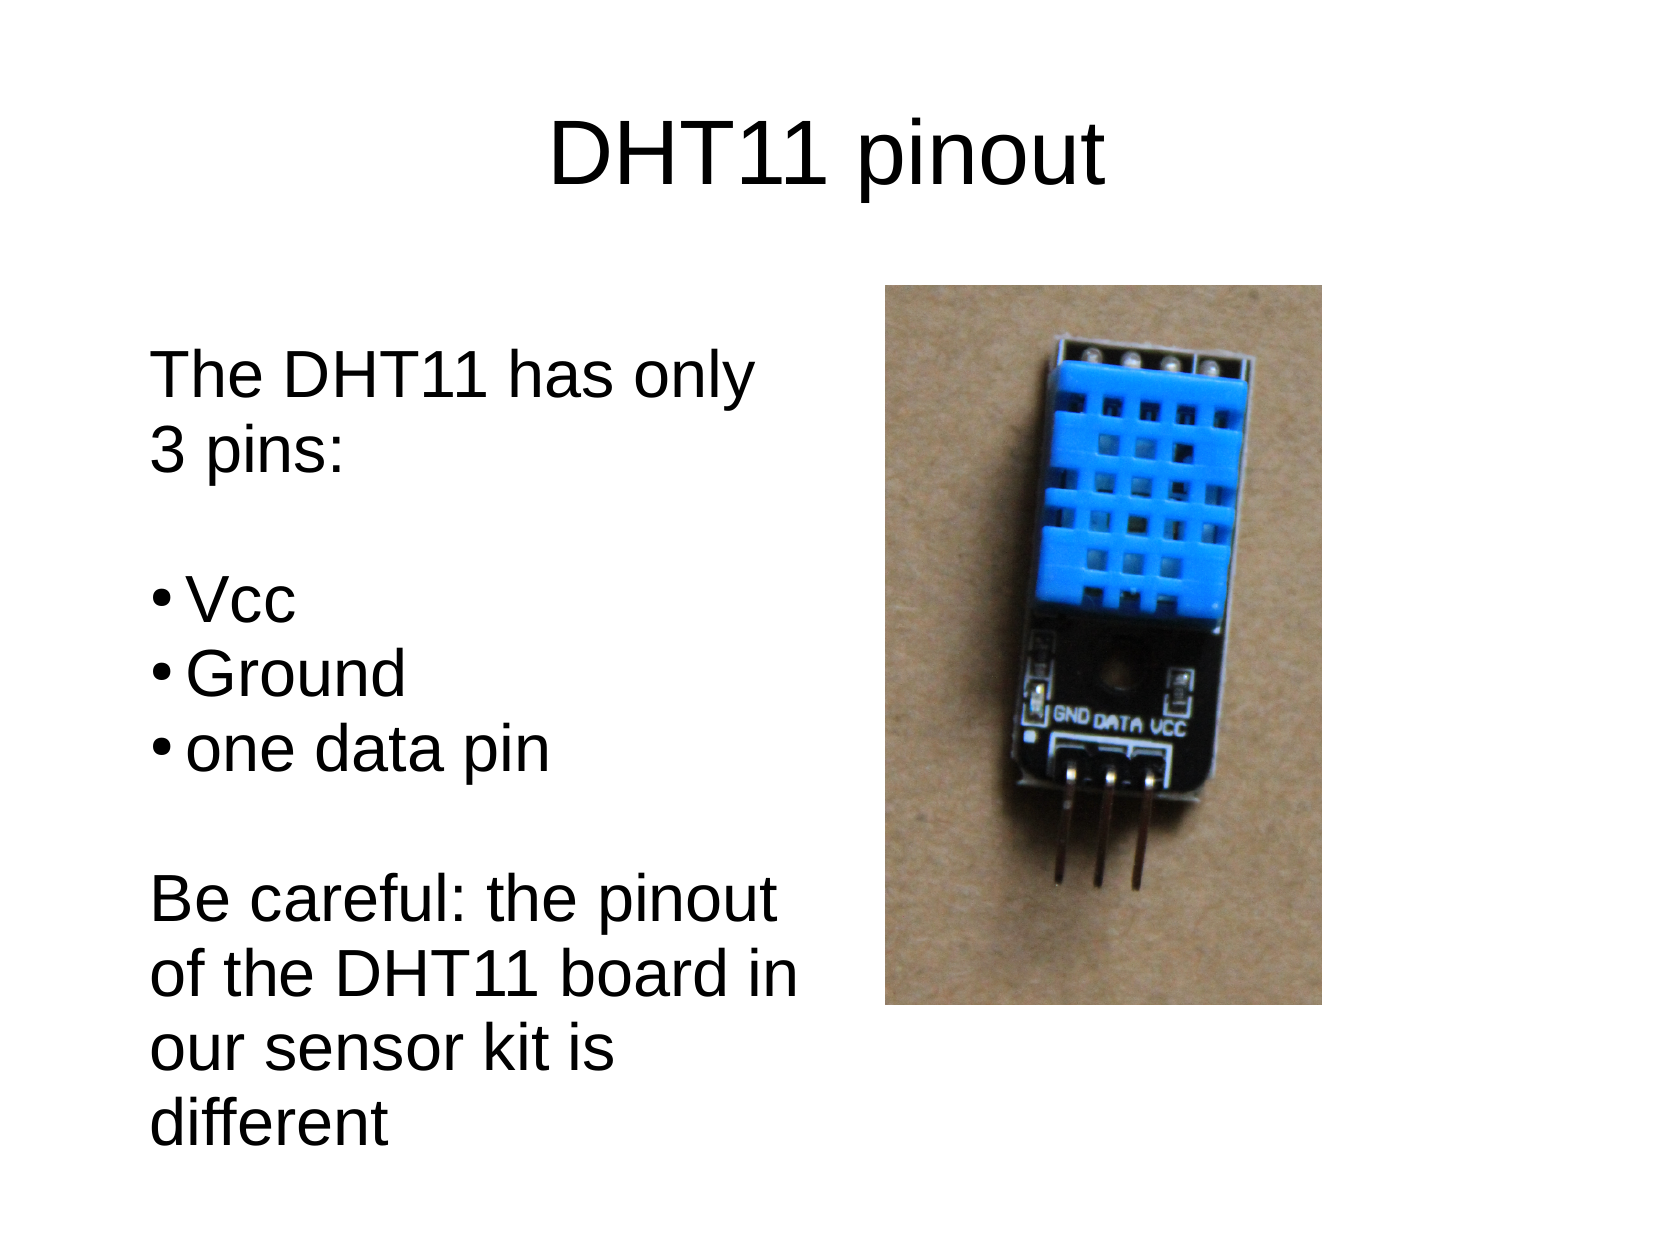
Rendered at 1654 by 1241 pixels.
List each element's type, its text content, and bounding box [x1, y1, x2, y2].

picture [885, 285, 1322, 1006]
text_box The DHT11 has only 3 pins: Vcc Ground one data pin Be careful: the pinout of the DHT11 board in our sensor kit is different [135, 330, 856, 1168]
title DHT11 pinout [82, 49, 1571, 257]
